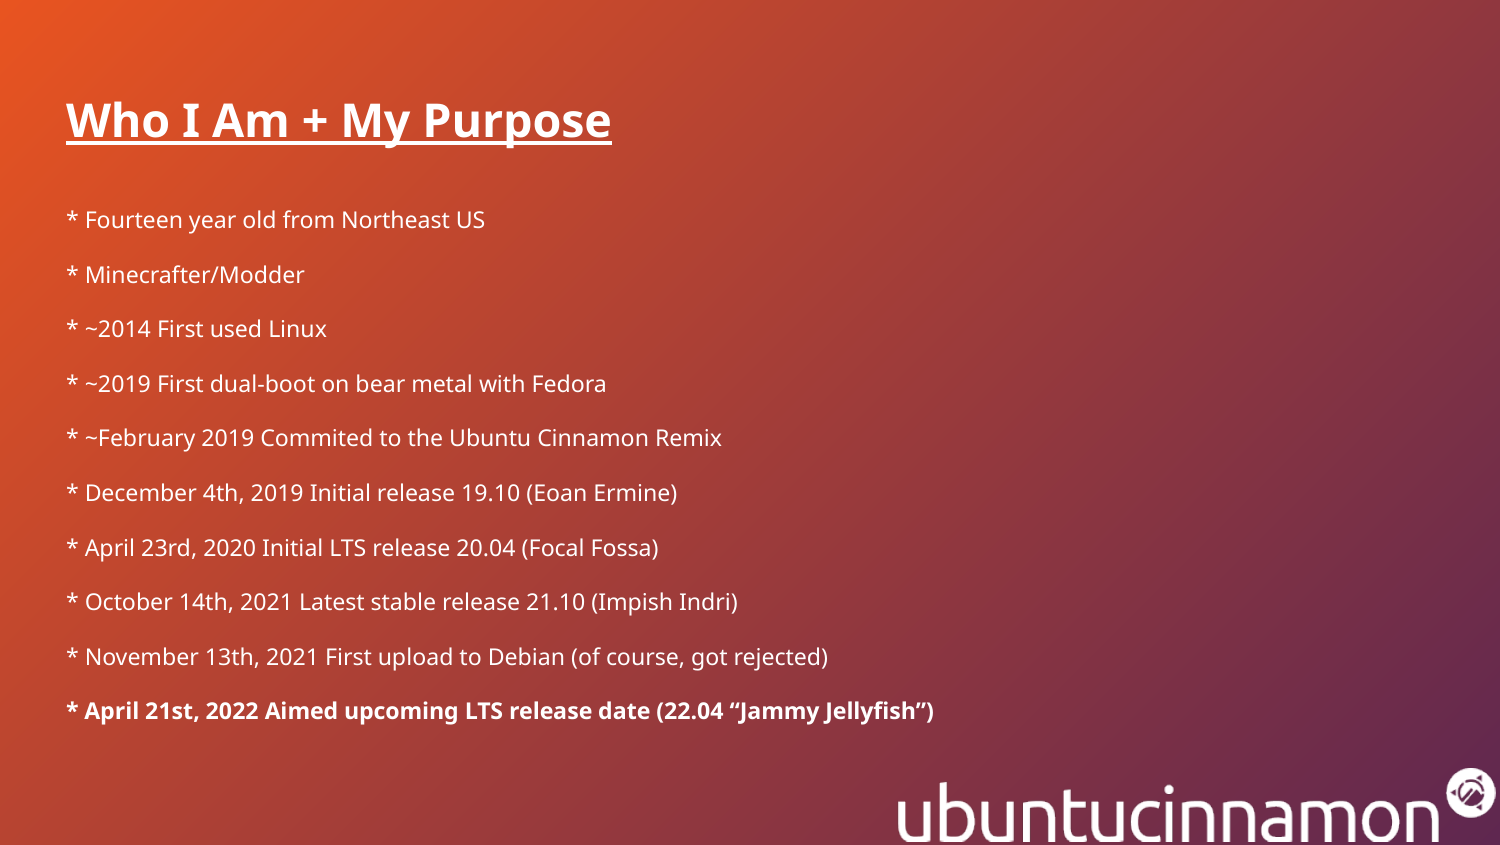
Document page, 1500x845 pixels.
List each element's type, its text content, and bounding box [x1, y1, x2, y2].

list * Fourteen year old from Northeast US * Minecrafter/Modder * ~2014 First used Linux * ~2019 First dual-boot on bear metal with Fedora * ~February 2019 Commited to the Ubuntu Cinnamon Remix * December 4th, 2019 Initial release 19.10 (Eoan Ermine) * April 23rd, 2020 Initial LTS release 20.04 (Focal Fossa) * October 14th, 2021 Latest stable release 21.10 (Impish Indri) * November 13th, 2021 First upload to Debian (of course, got rejected) * April 21st, 2022 Aimed upcoming LTS release date (22.04 “Jammy Jellyfish”) [51, 189, 1449, 751]
picture [862, 768, 1496, 842]
title Who I Am + My Purpose [51, 73, 1449, 168]
